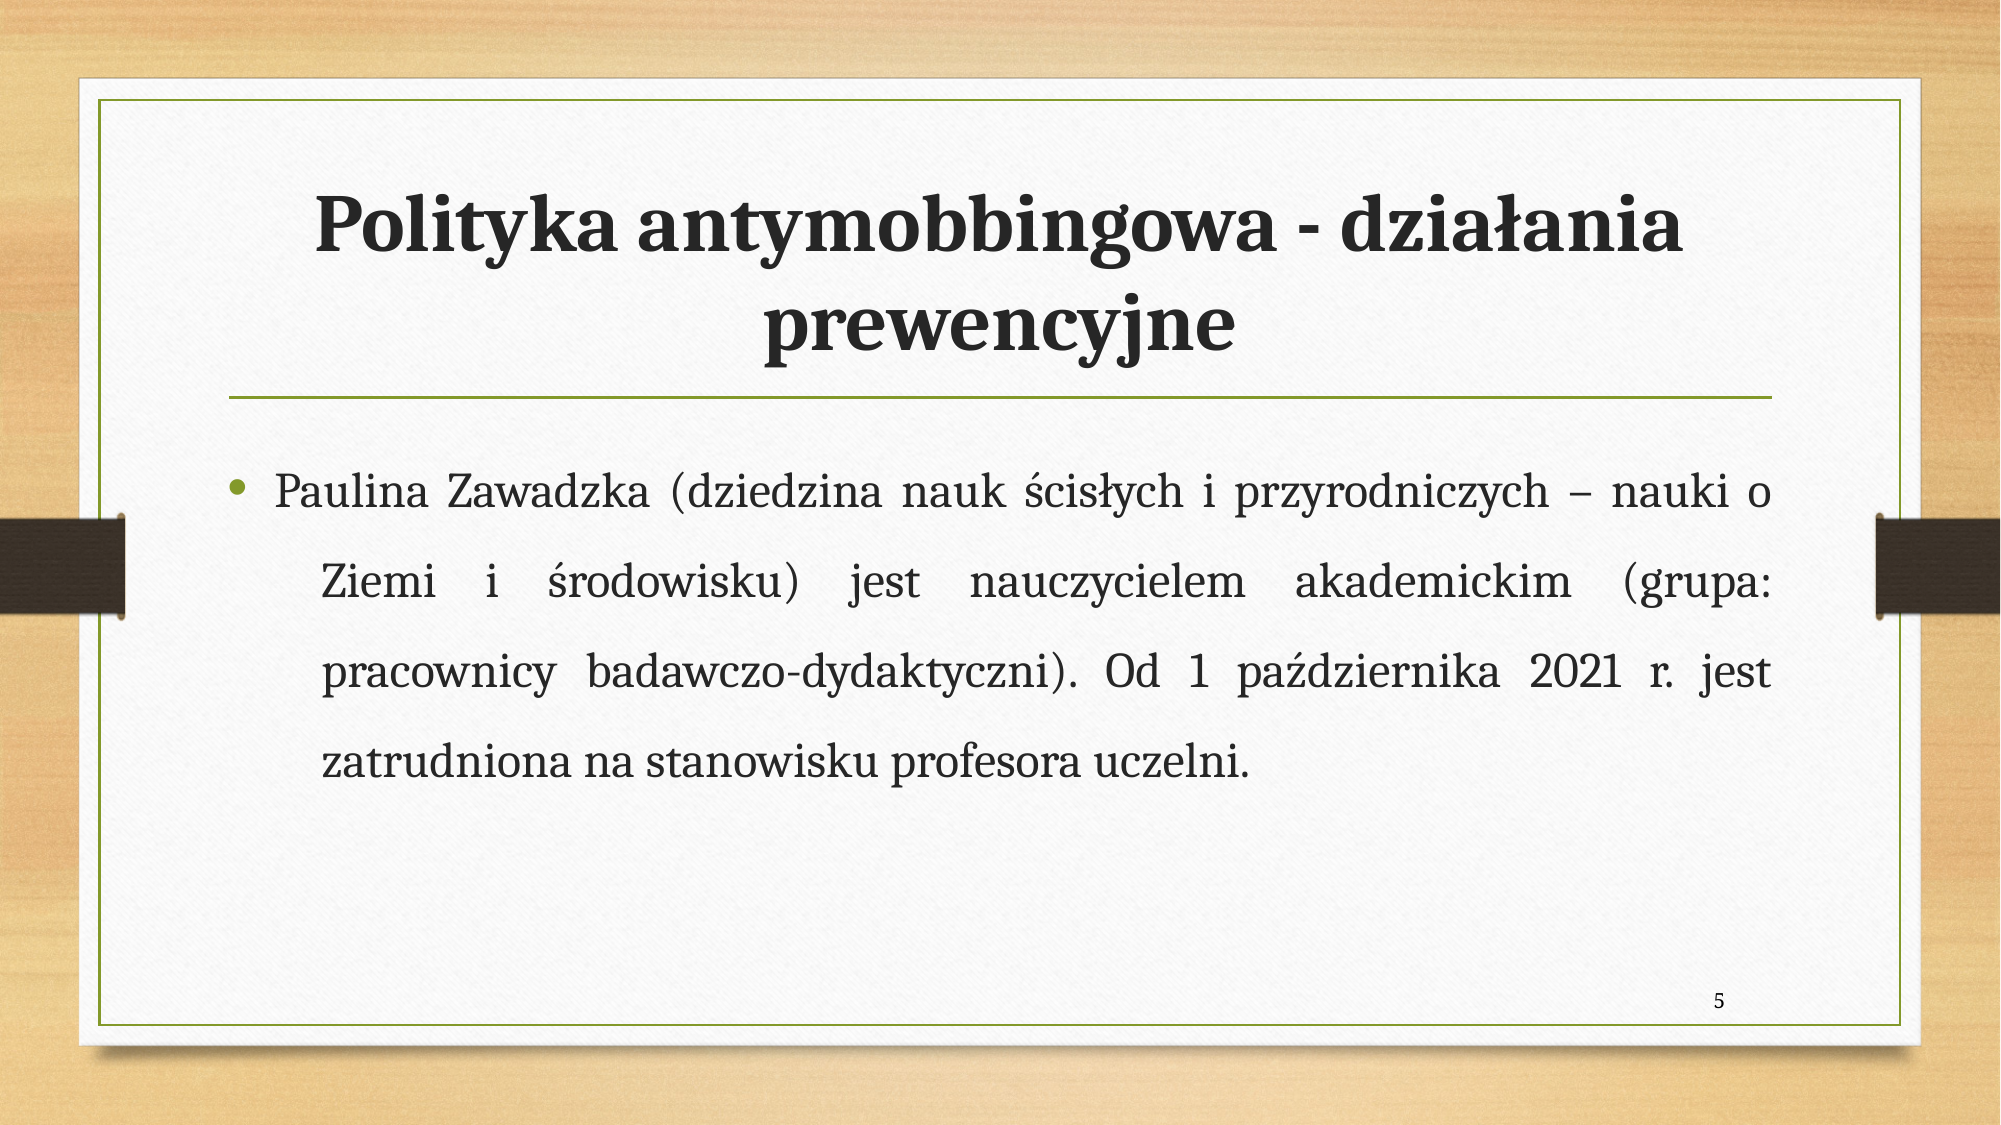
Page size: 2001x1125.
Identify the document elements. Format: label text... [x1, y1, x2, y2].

title Polityka antymobbingowa - działania prewencyjne [212, 161, 1788, 376]
list Paulina Zawadzka (dziedzina nauk ścisłych i przyrodniczych – nauki o Ziemi i środowisku) jest nauczycielem akademickim (grupa: pracownicy badawczo-dydaktyczni). Od 1 października 2021 r. jest zatrudniona na stanowisku profesora uczelni. [212, 419, 1788, 964]
text_box [1698, 979, 1788, 1026]
